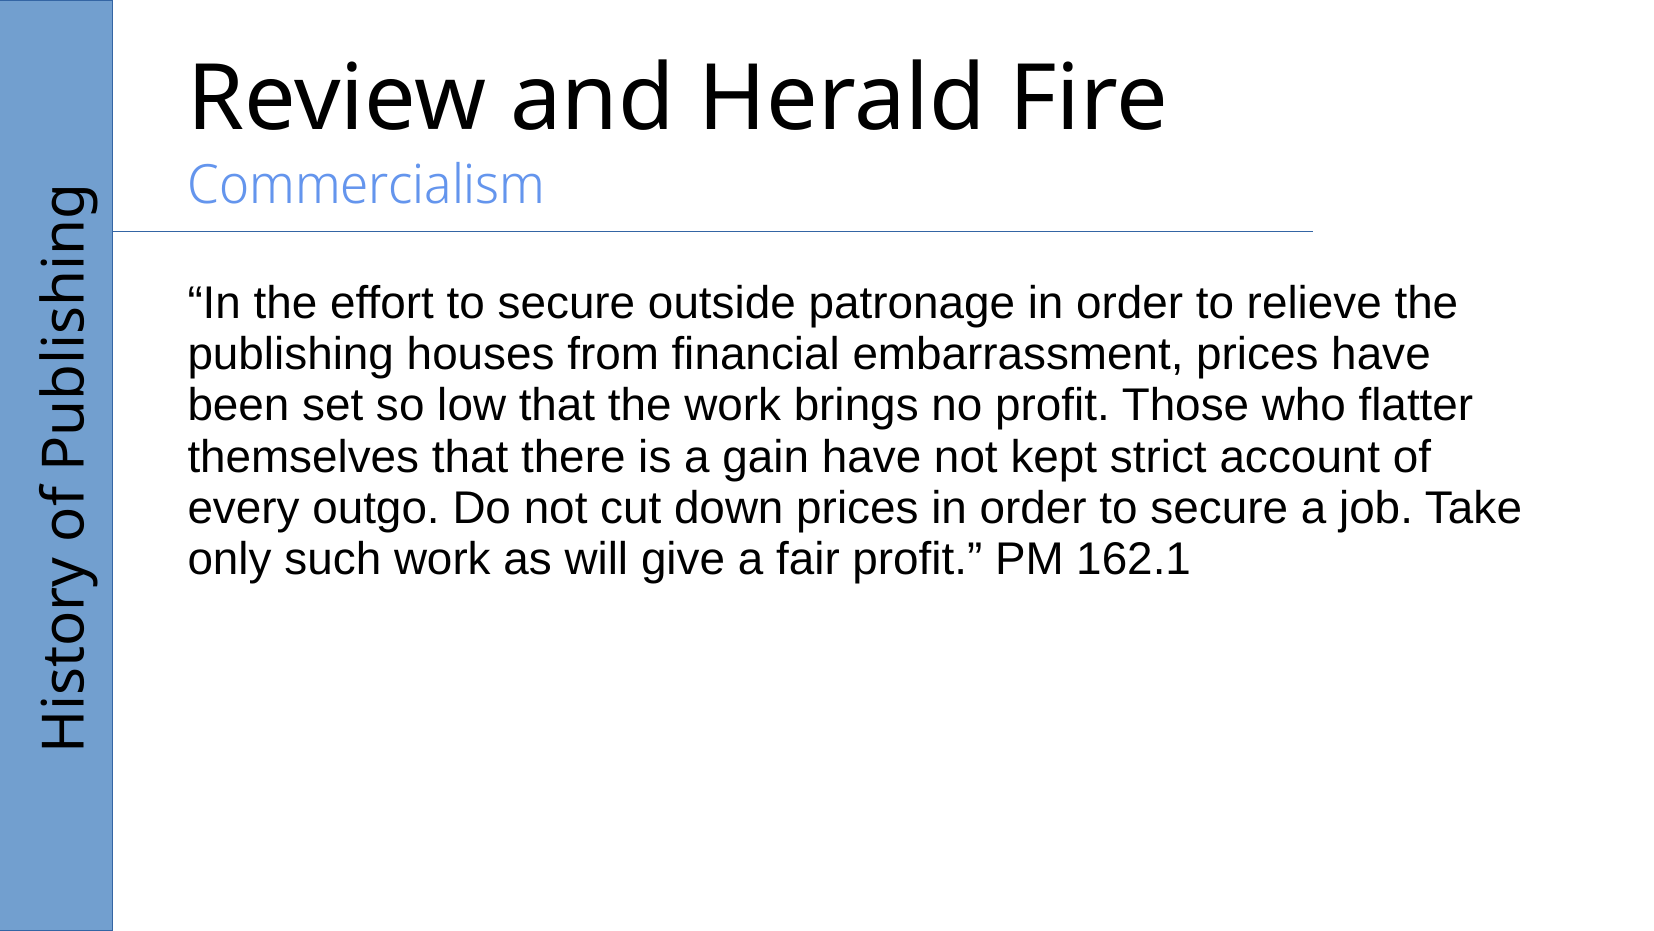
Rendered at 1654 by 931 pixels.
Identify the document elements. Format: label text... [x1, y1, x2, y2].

title Review and Herald Fire [187, 33, 1571, 125]
title Commercialism [187, 125, 1571, 239]
text_box History of Publishing [13, 37, 105, 901]
text_box [0, 0, 113, 931]
text_box “In the effort to secure outside patronage in order to relieve the publishing houses from financial embarrassment, prices have been set so low that the work brings no profit. Those who flatter themselves that there is a gain have not kept strict account of every outgo. Do not cut down prices in order to secure a job. Take only such work as will give a fair profit.” PM 162.1 [187, 276, 1538, 865]
